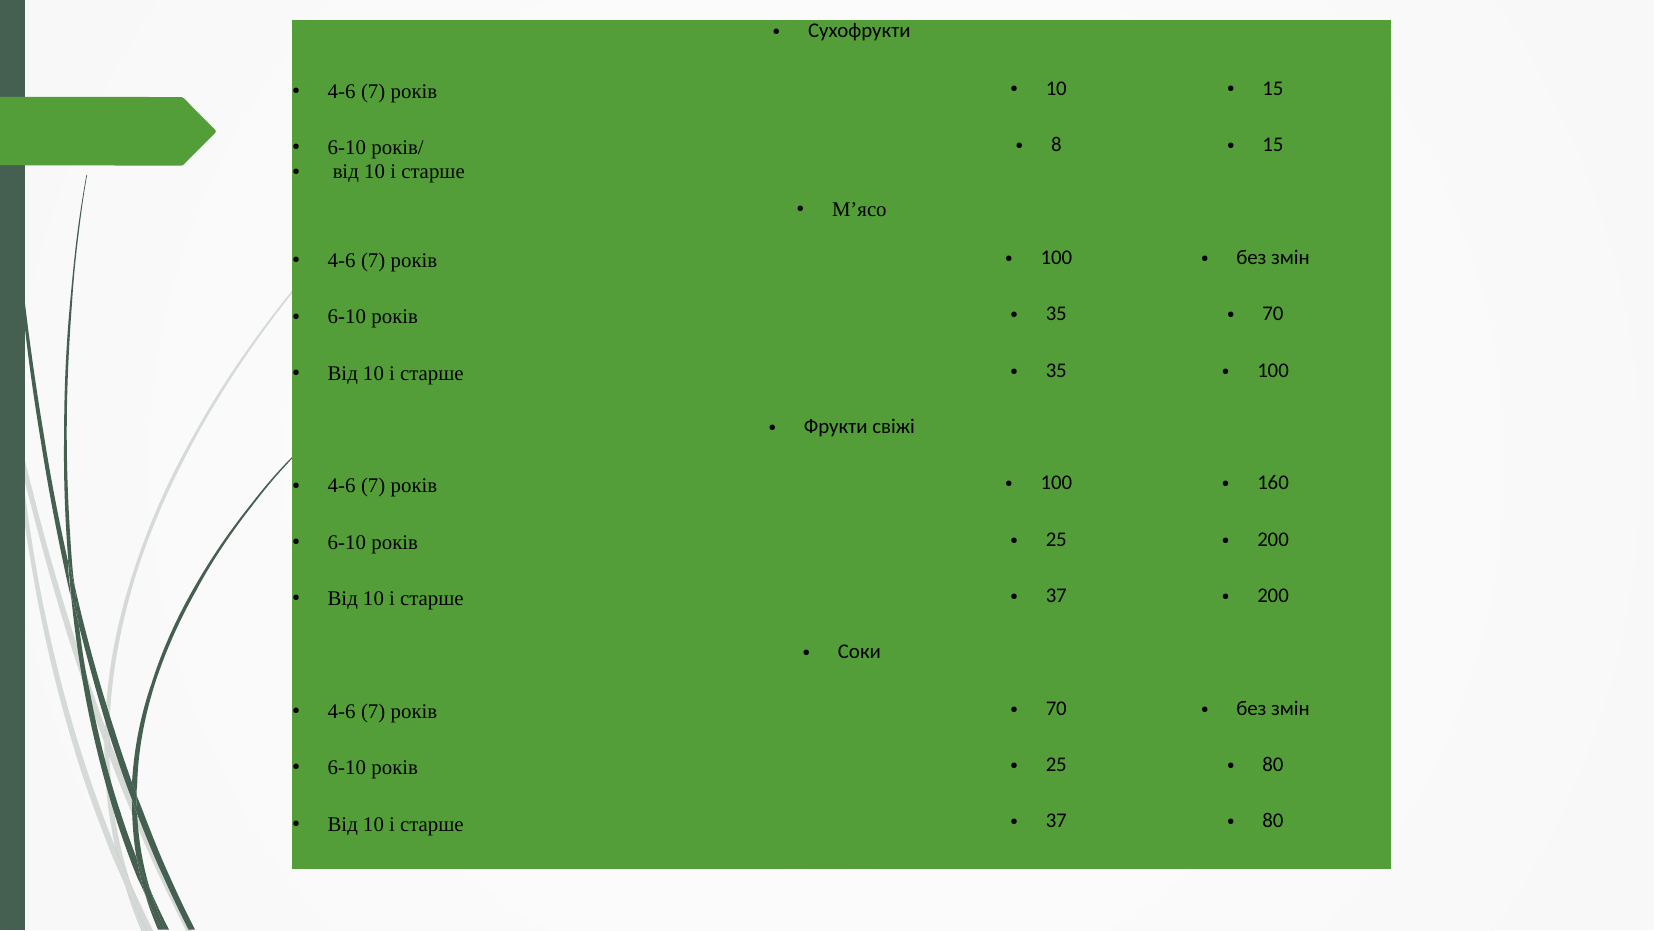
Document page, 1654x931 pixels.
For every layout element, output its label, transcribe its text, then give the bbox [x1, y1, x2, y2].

table_cell Від 10 і старше [292, 360, 958, 417]
table_cell 70 [1120, 304, 1391, 360]
table_cell 70 [958, 698, 1120, 755]
table_cell 80 [1120, 755, 1391, 811]
table_cell 25 [958, 755, 1120, 811]
table_cell 100 [958, 248, 1120, 304]
table_cell 6-10 років [292, 304, 958, 360]
table_cell 80 [1120, 811, 1391, 869]
table_cell 15 [1120, 78, 1391, 134]
table_cell 6-10 років [292, 529, 958, 586]
table_cell 37 [958, 811, 1120, 869]
table_cell Від 10 і старше [292, 586, 958, 642]
table_cell 4-6 (7) років [292, 698, 958, 755]
table_cell Фрукти свіжі [292, 417, 1391, 473]
table_cell 10 [958, 78, 1120, 134]
table_cell 25 [958, 529, 1120, 586]
table_cell 200 [1120, 529, 1391, 586]
table_cell Від 10 і старше [292, 811, 958, 869]
table_cell М’ясо [292, 196, 1391, 248]
table_cell 35 [958, 360, 1120, 417]
table_cell Соки [292, 642, 1391, 698]
table_cell 200 [1120, 586, 1391, 642]
table_cell 15 [1120, 134, 1391, 196]
table_cell 4-6 (7) років [292, 78, 958, 134]
table_cell 160 [1120, 473, 1391, 529]
table_cell 37 [958, 586, 1120, 642]
table_cell 4-6 (7) років [292, 473, 958, 529]
table_cell 100 [1120, 360, 1391, 417]
table_cell 6-10 років [292, 755, 958, 811]
table_cell 8 [958, 134, 1120, 196]
table_cell без змін [1120, 248, 1391, 304]
table_cell без змін [1120, 698, 1391, 755]
table_cell 35 [958, 304, 1120, 360]
table_cell 100 [958, 473, 1120, 529]
table_header Сухофрукти [292, 20, 1391, 78]
table_cell 6-10 років/ від 10 і старше [292, 134, 958, 196]
table_cell 4-6 (7) років [292, 248, 958, 304]
